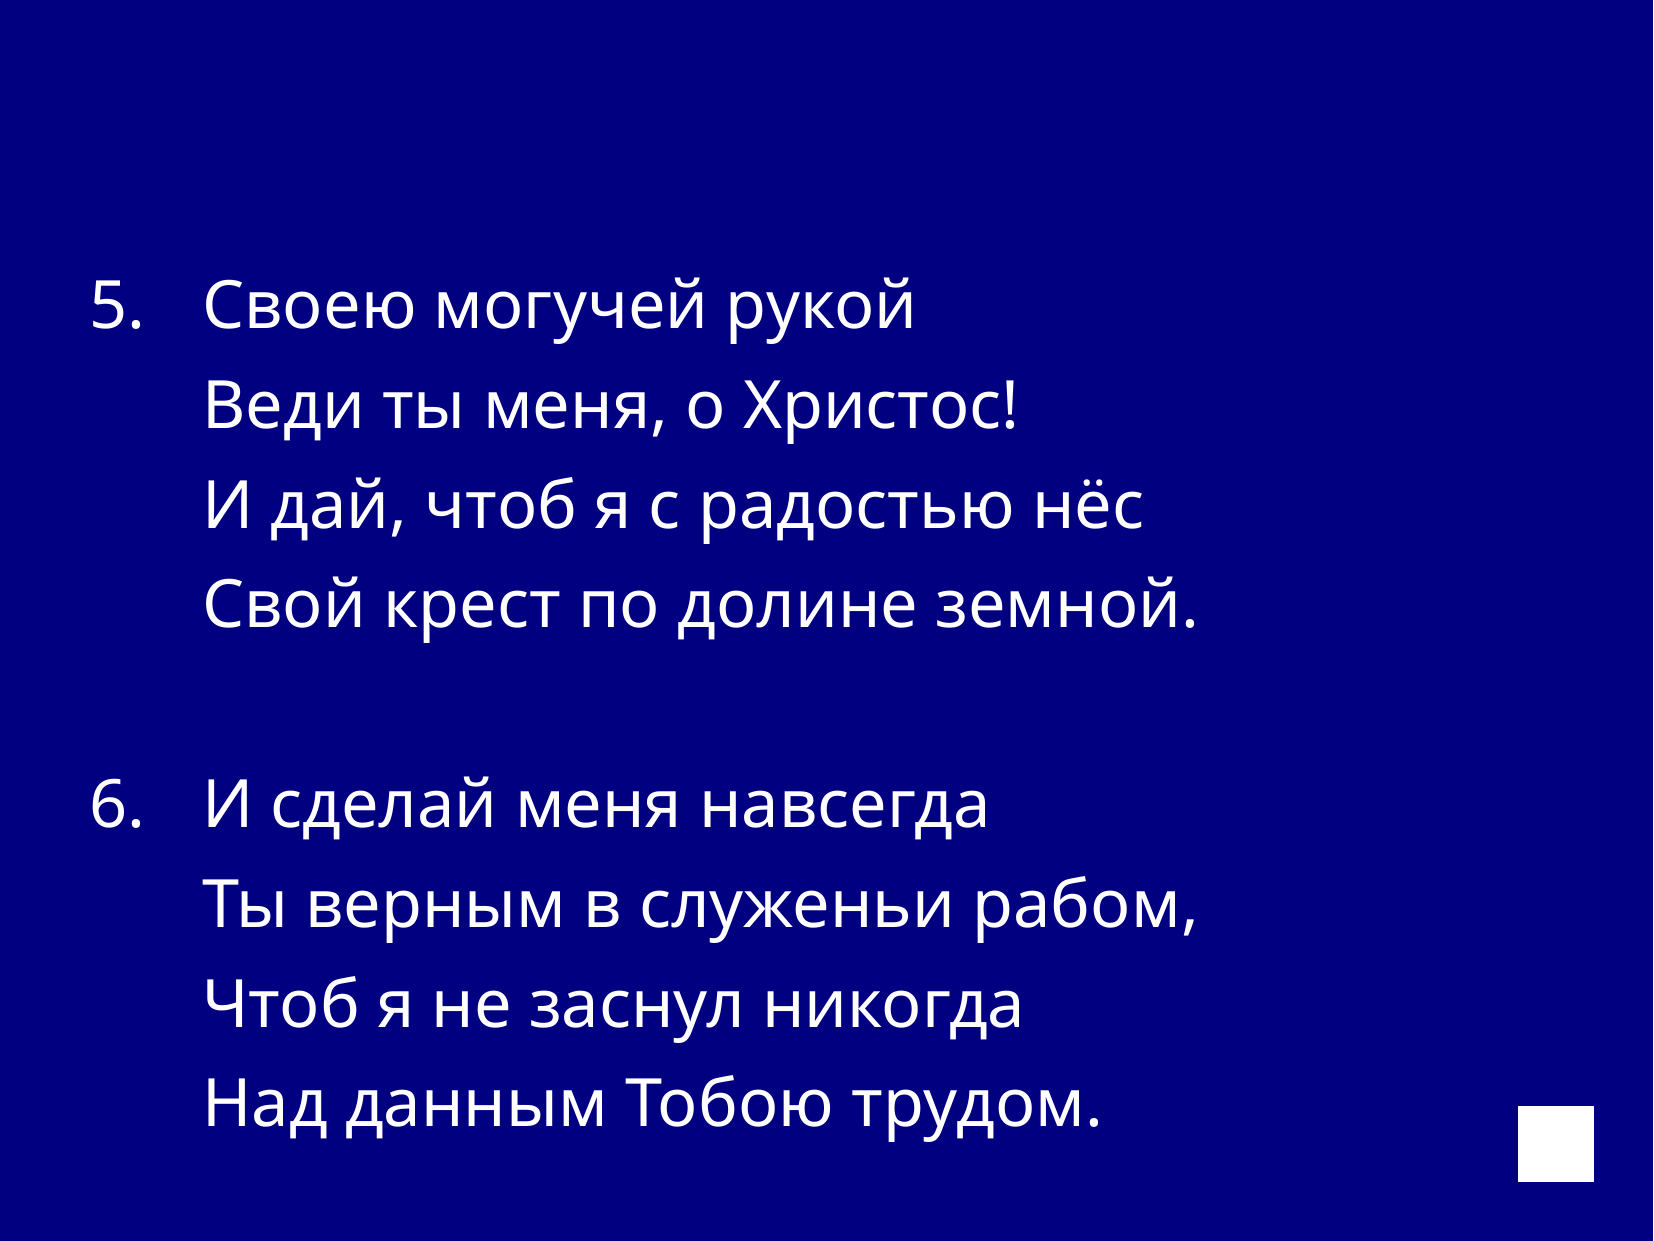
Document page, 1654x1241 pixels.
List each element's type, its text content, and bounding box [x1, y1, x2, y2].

text_box [1518, 1106, 1594, 1182]
text_box 5. Своею могучей рукой Веди ты меня, о Христос! И дай, чтоб я с радостью нёс Свой крест по долине земной. 6. И сделай меня навсегда Ты верным в служеньи рабом, Чтоб я не заснул никогда Над данным Тобою трудом. [75, 150, 1576, 1163]
